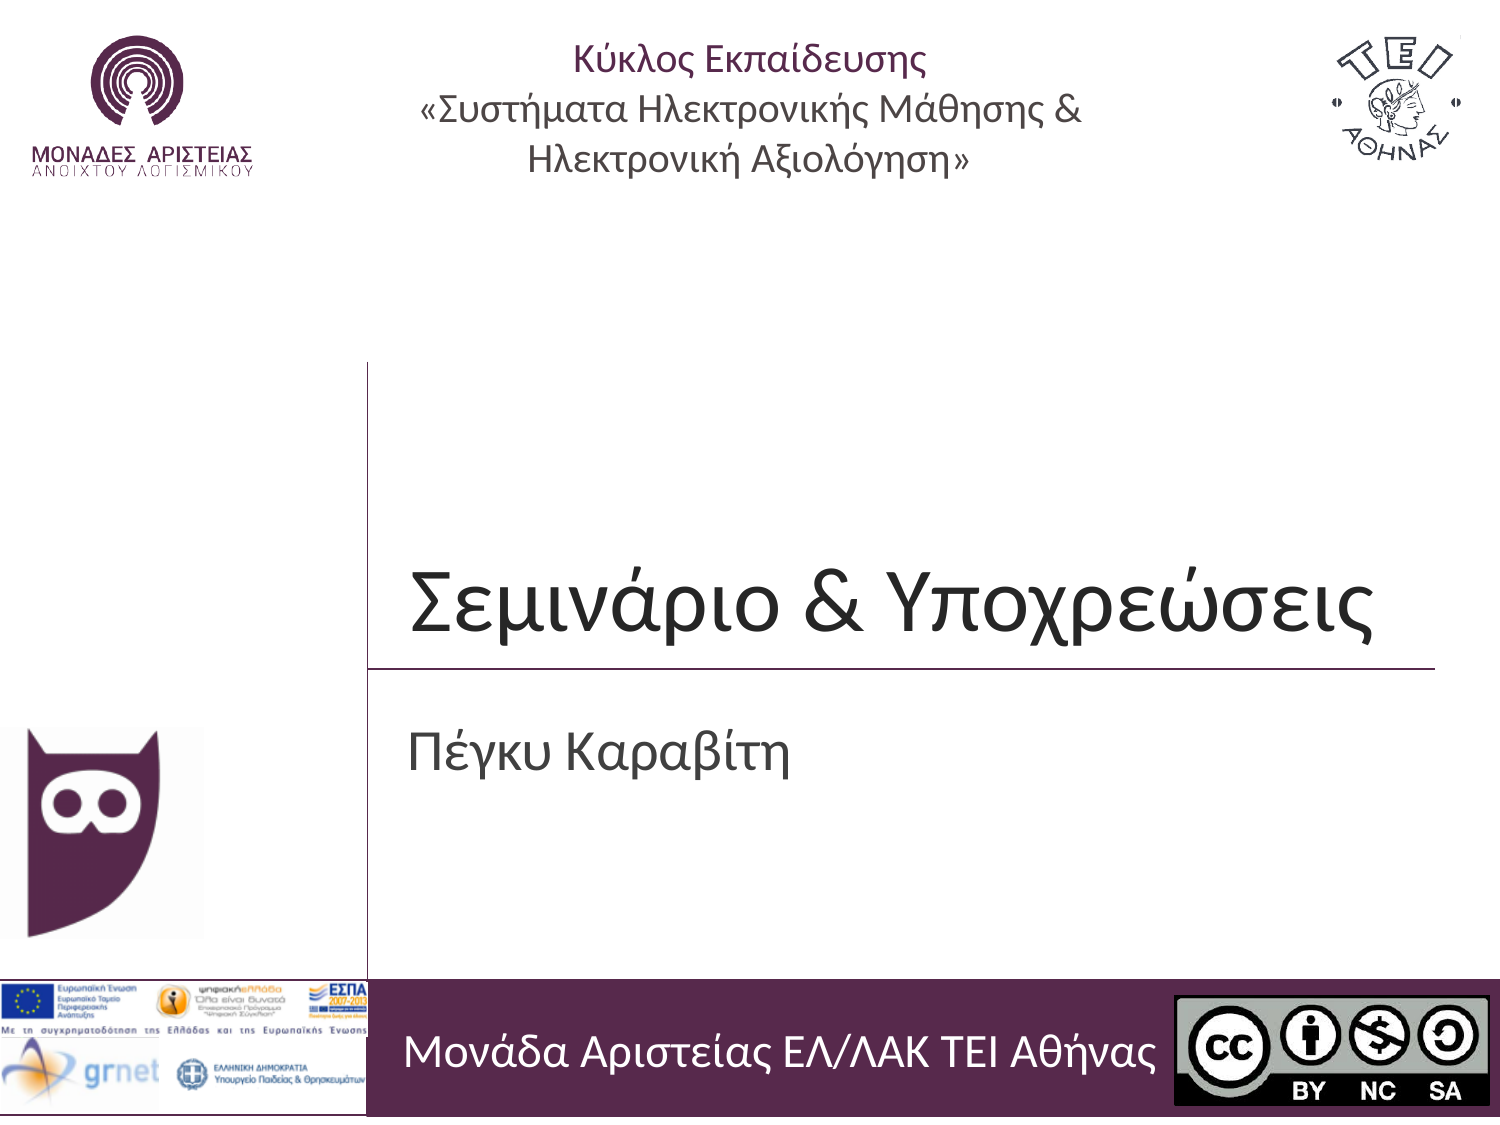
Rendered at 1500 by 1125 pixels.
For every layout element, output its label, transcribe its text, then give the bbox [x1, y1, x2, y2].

text_box Κύκλος Εκπαίδευσης «Συστήματα Ηλεκτρονικής Μάθησης & Ηλεκτρονική Αξιολόγηση» [280, 22, 1220, 190]
title Σεμινάριο & Υποχρεώσεις [395, 357, 1459, 658]
picture [31, 36, 253, 177]
picture [0, 982, 368, 1113]
picture [1174, 995, 1490, 1106]
text_box Πέγκυ Καραβίτη [392, 704, 1455, 963]
subtitle Μονάδα Αριστείας ΕΛ/ΛΑΚ ΤΕΙ Αθήνας [387, 992, 1488, 1105]
picture [0, 727, 204, 939]
picture [1331, 35, 1461, 167]
picture [175, 1057, 366, 1092]
